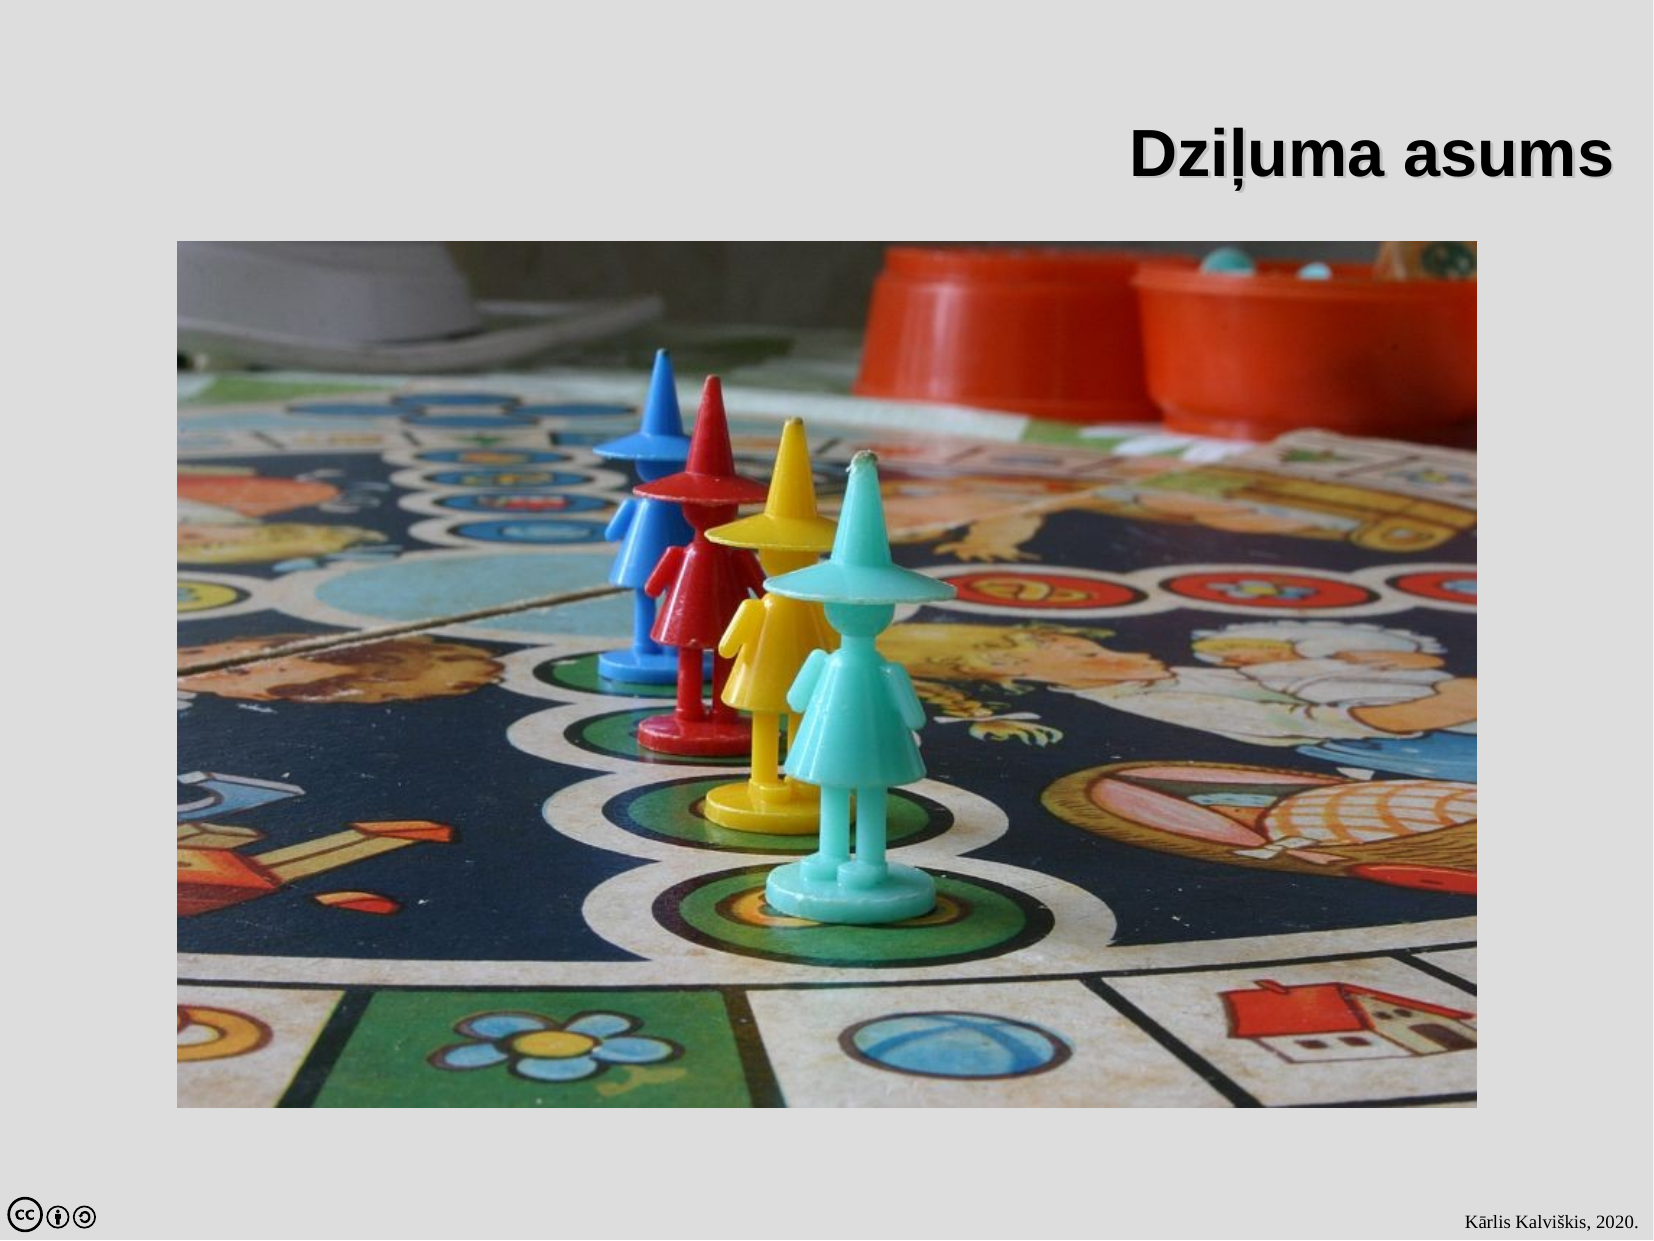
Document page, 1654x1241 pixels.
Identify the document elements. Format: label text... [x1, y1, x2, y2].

title Dziļuma asums [42, 49, 1615, 257]
picture [177, 241, 1477, 1109]
